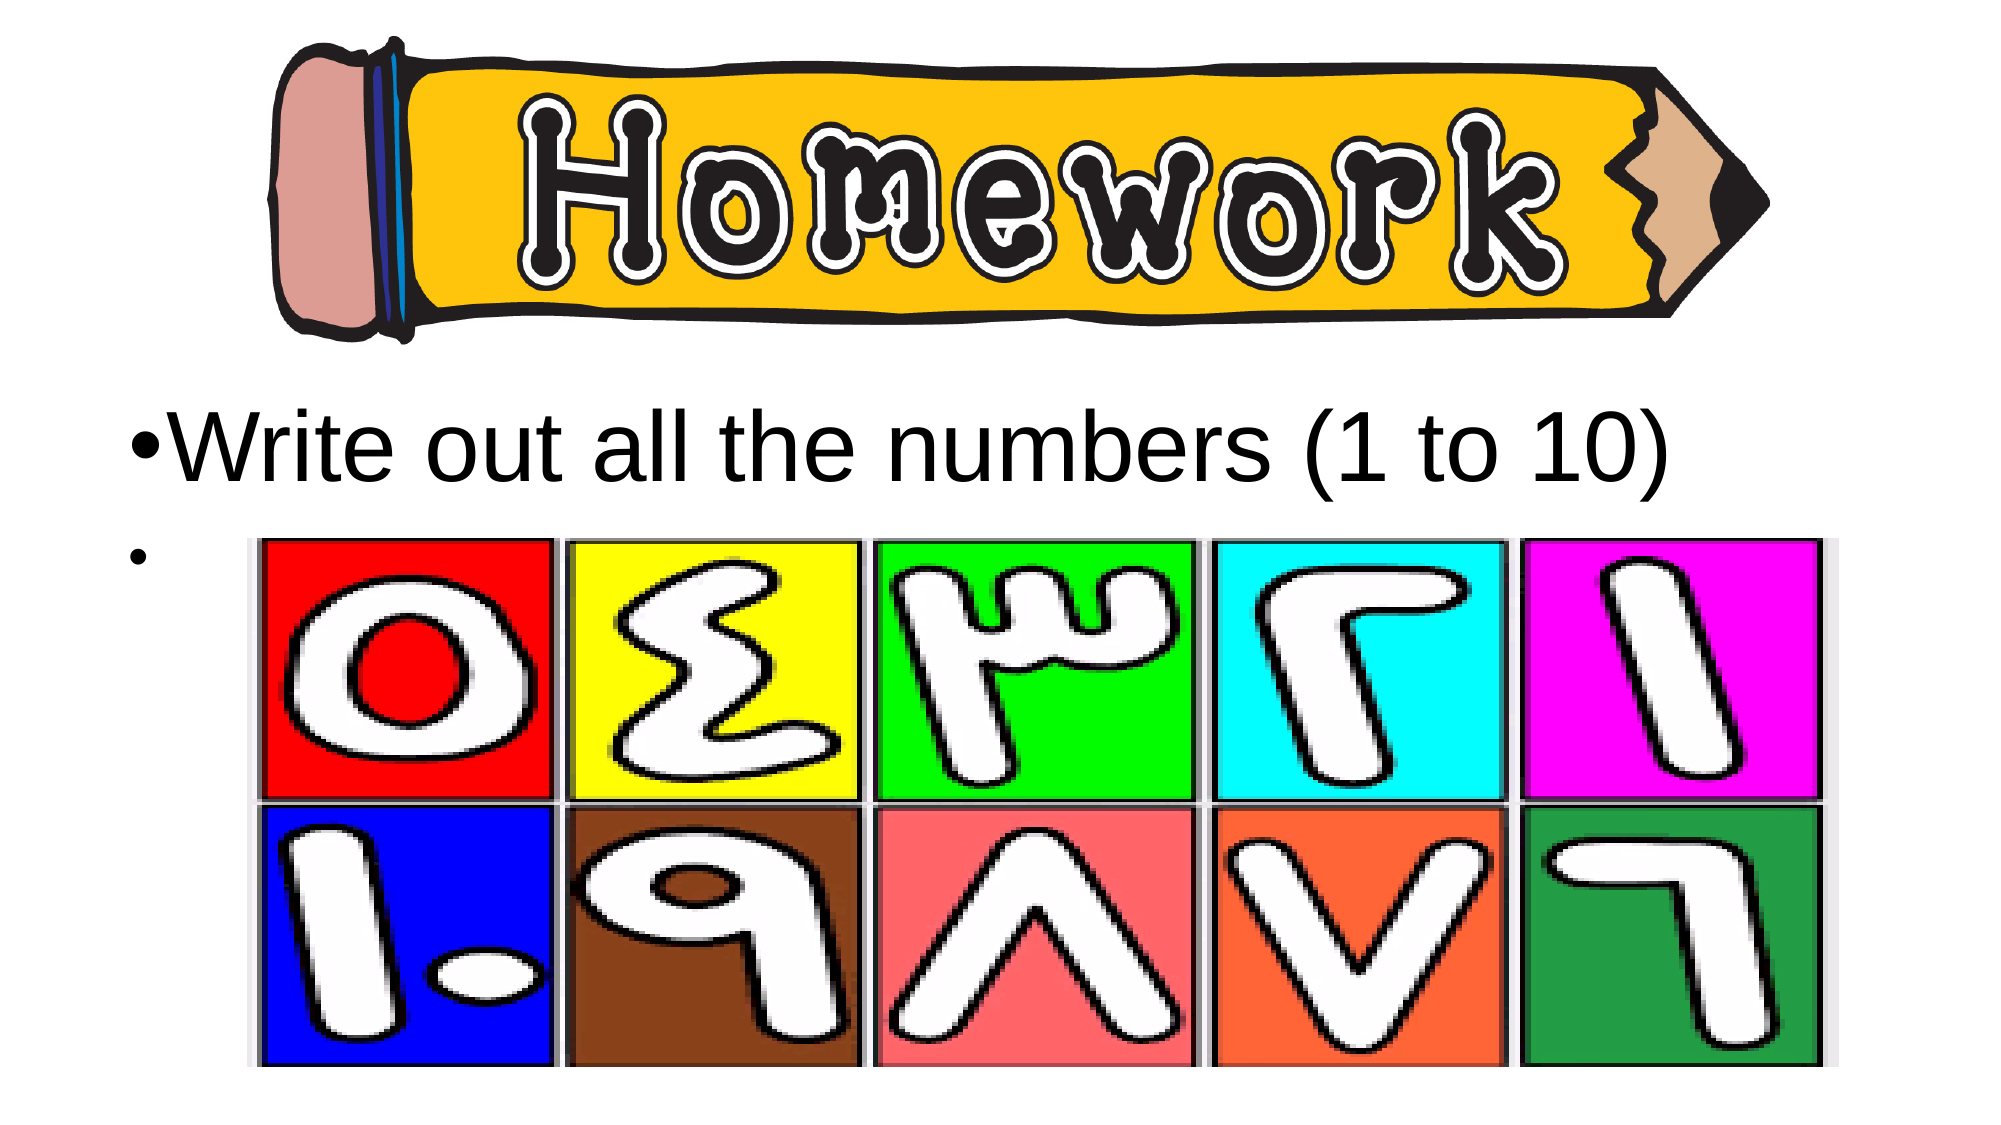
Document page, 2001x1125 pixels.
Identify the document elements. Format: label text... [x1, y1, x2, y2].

picture [267, 37, 1770, 352]
list Write out all the numbers (1 to 10) [113, 388, 1839, 1009]
picture [247, 538, 1839, 1067]
